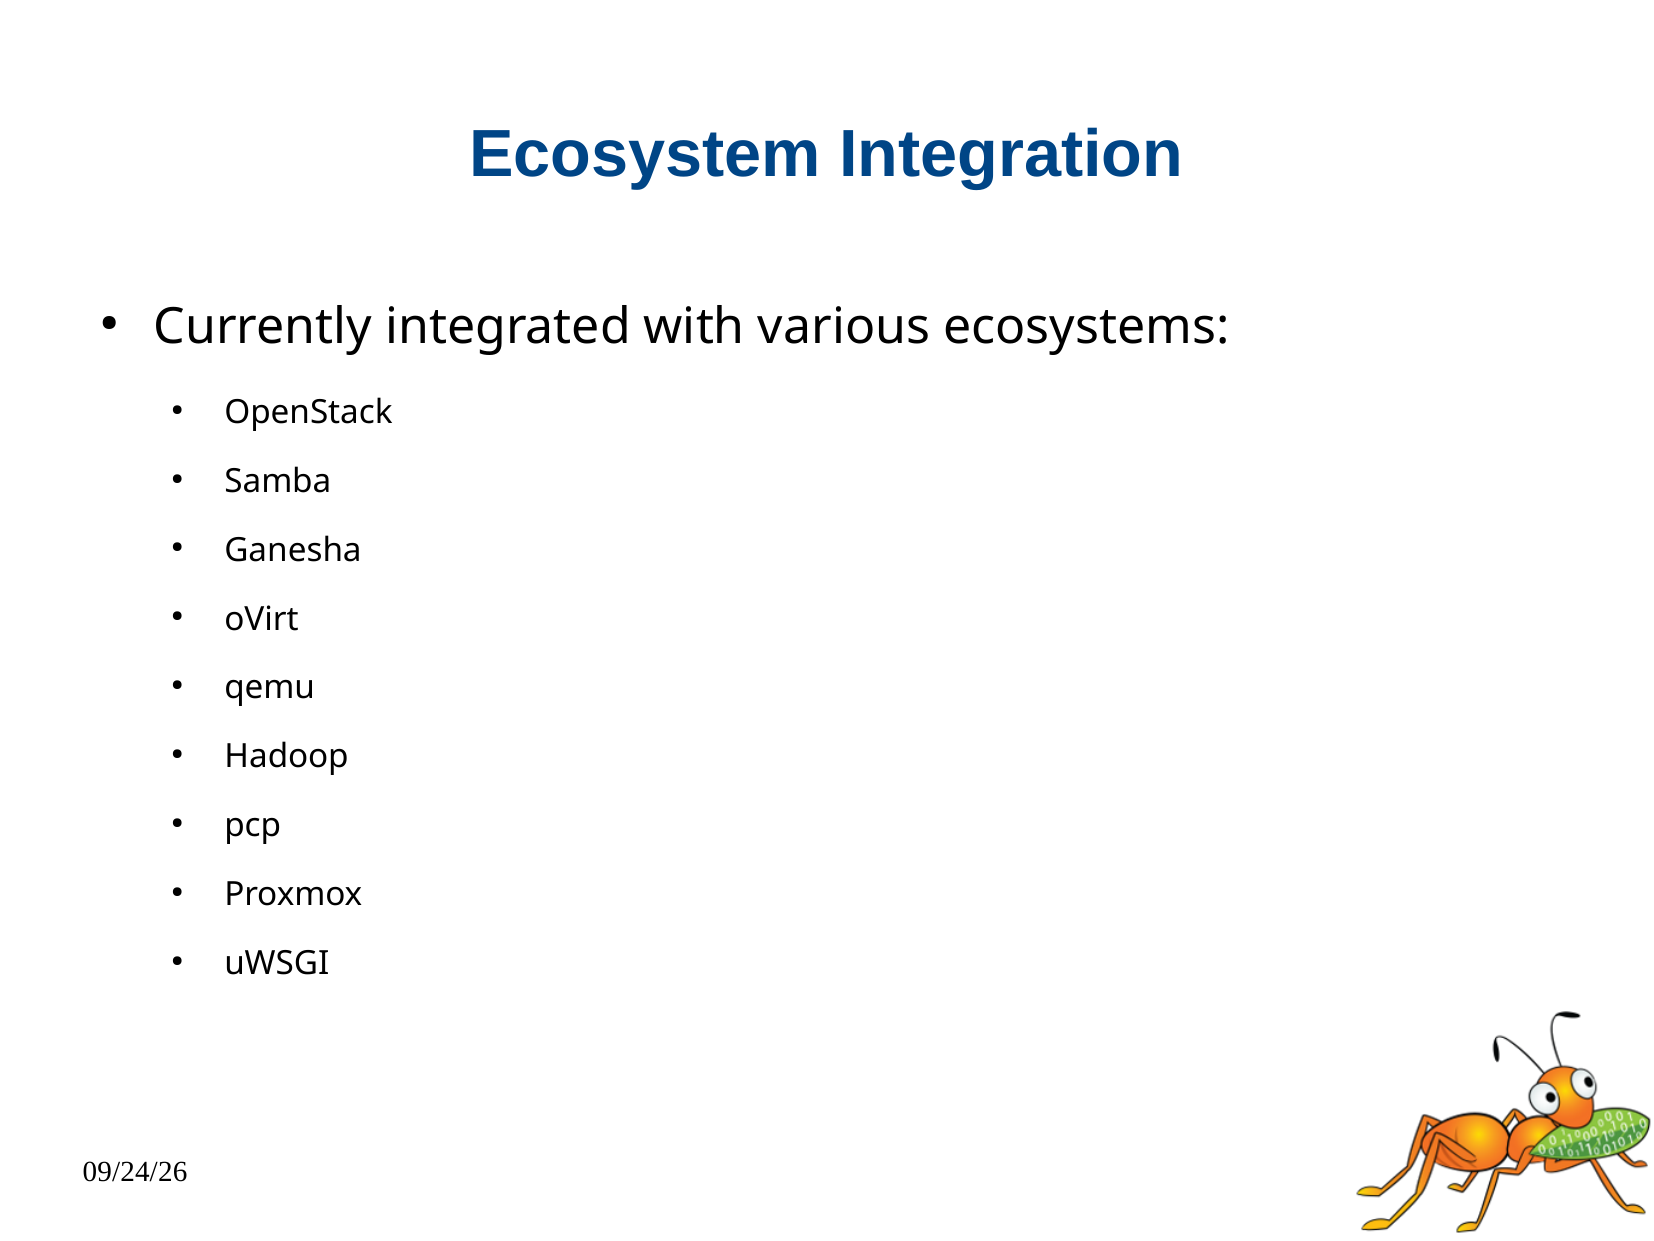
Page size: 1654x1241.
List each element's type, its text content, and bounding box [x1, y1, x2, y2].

list Currently integrated with various ecosystems: OpenStack Samba Ganesha oVirt qemu Hadoop pcp Proxmox uWSGI [82, 290, 1571, 1010]
picture [1353, 1009, 1654, 1235]
title Ecosystem Integration [82, 49, 1571, 257]
